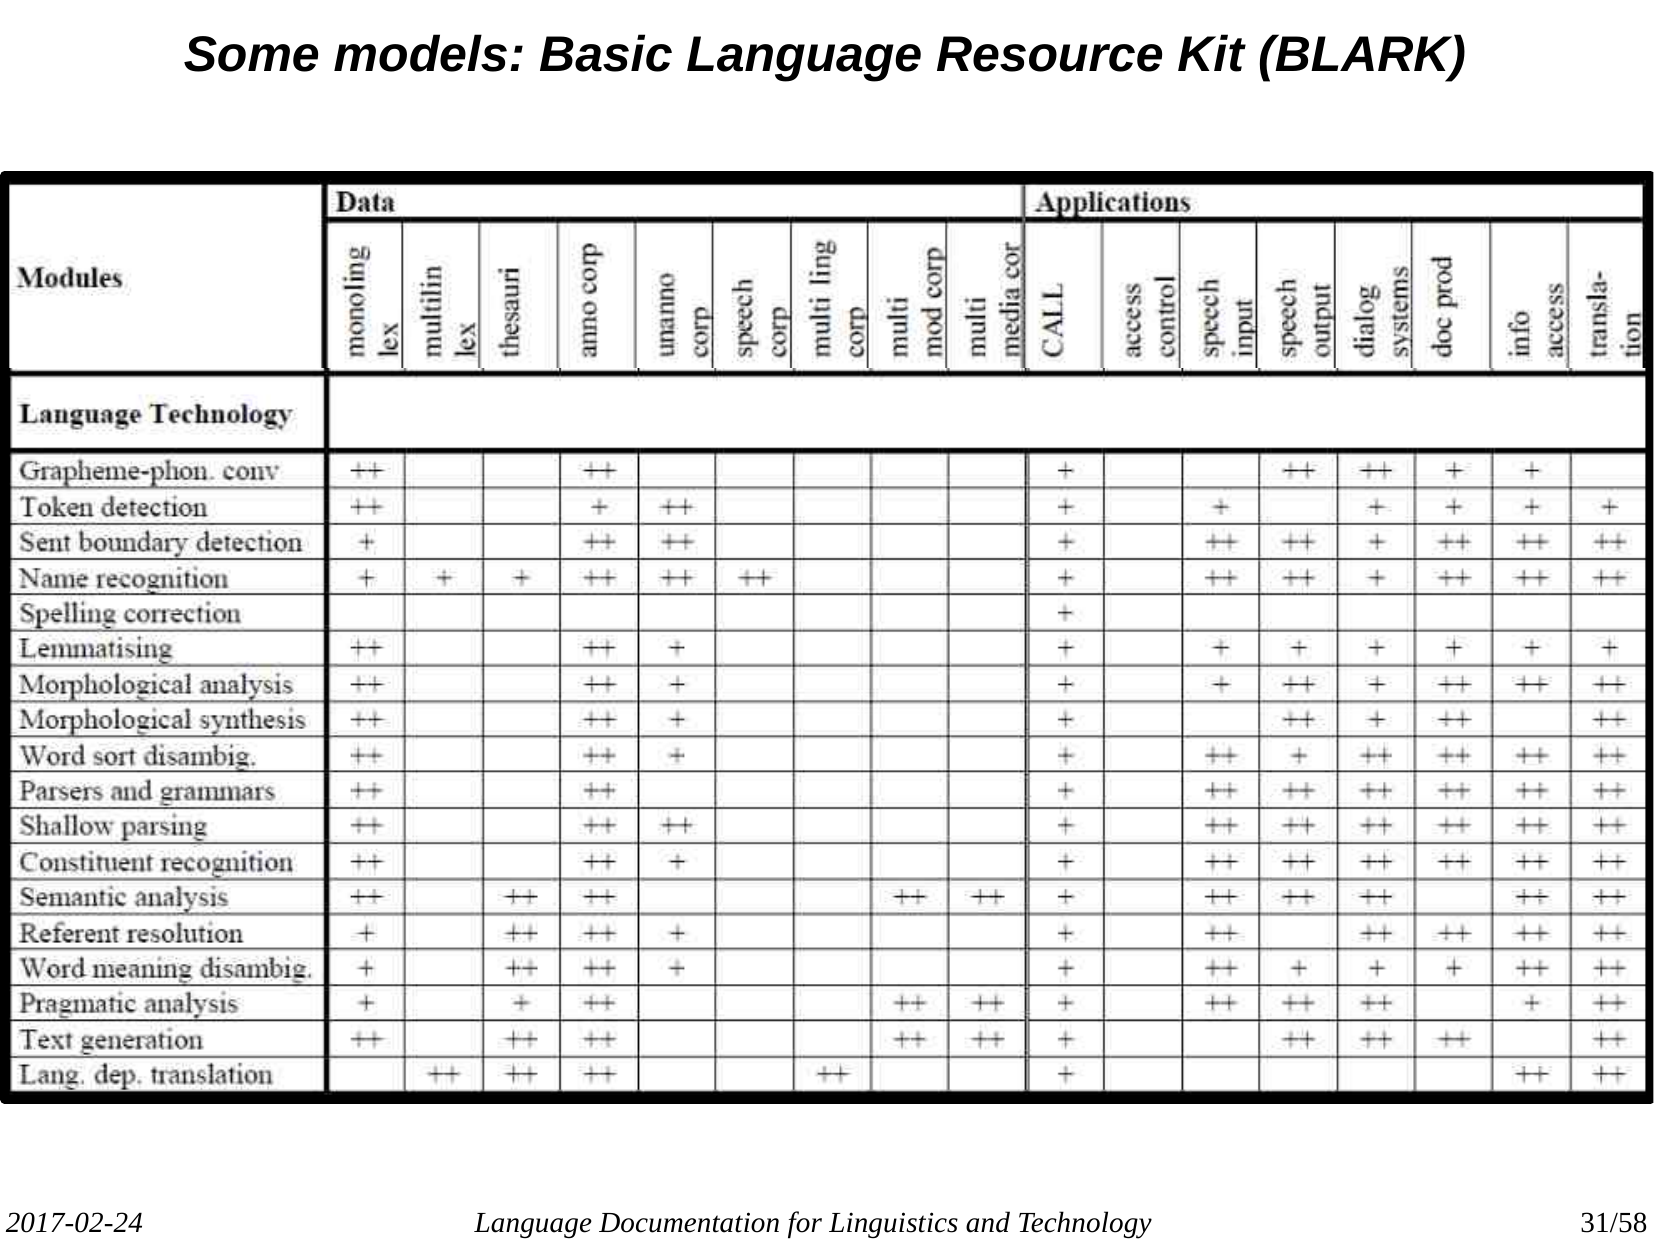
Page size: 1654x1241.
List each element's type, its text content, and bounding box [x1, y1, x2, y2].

picture [9, 180, 1646, 1095]
title Some models: Basic Language Resource Kit (BLARK) [0, 2, 1654, 106]
